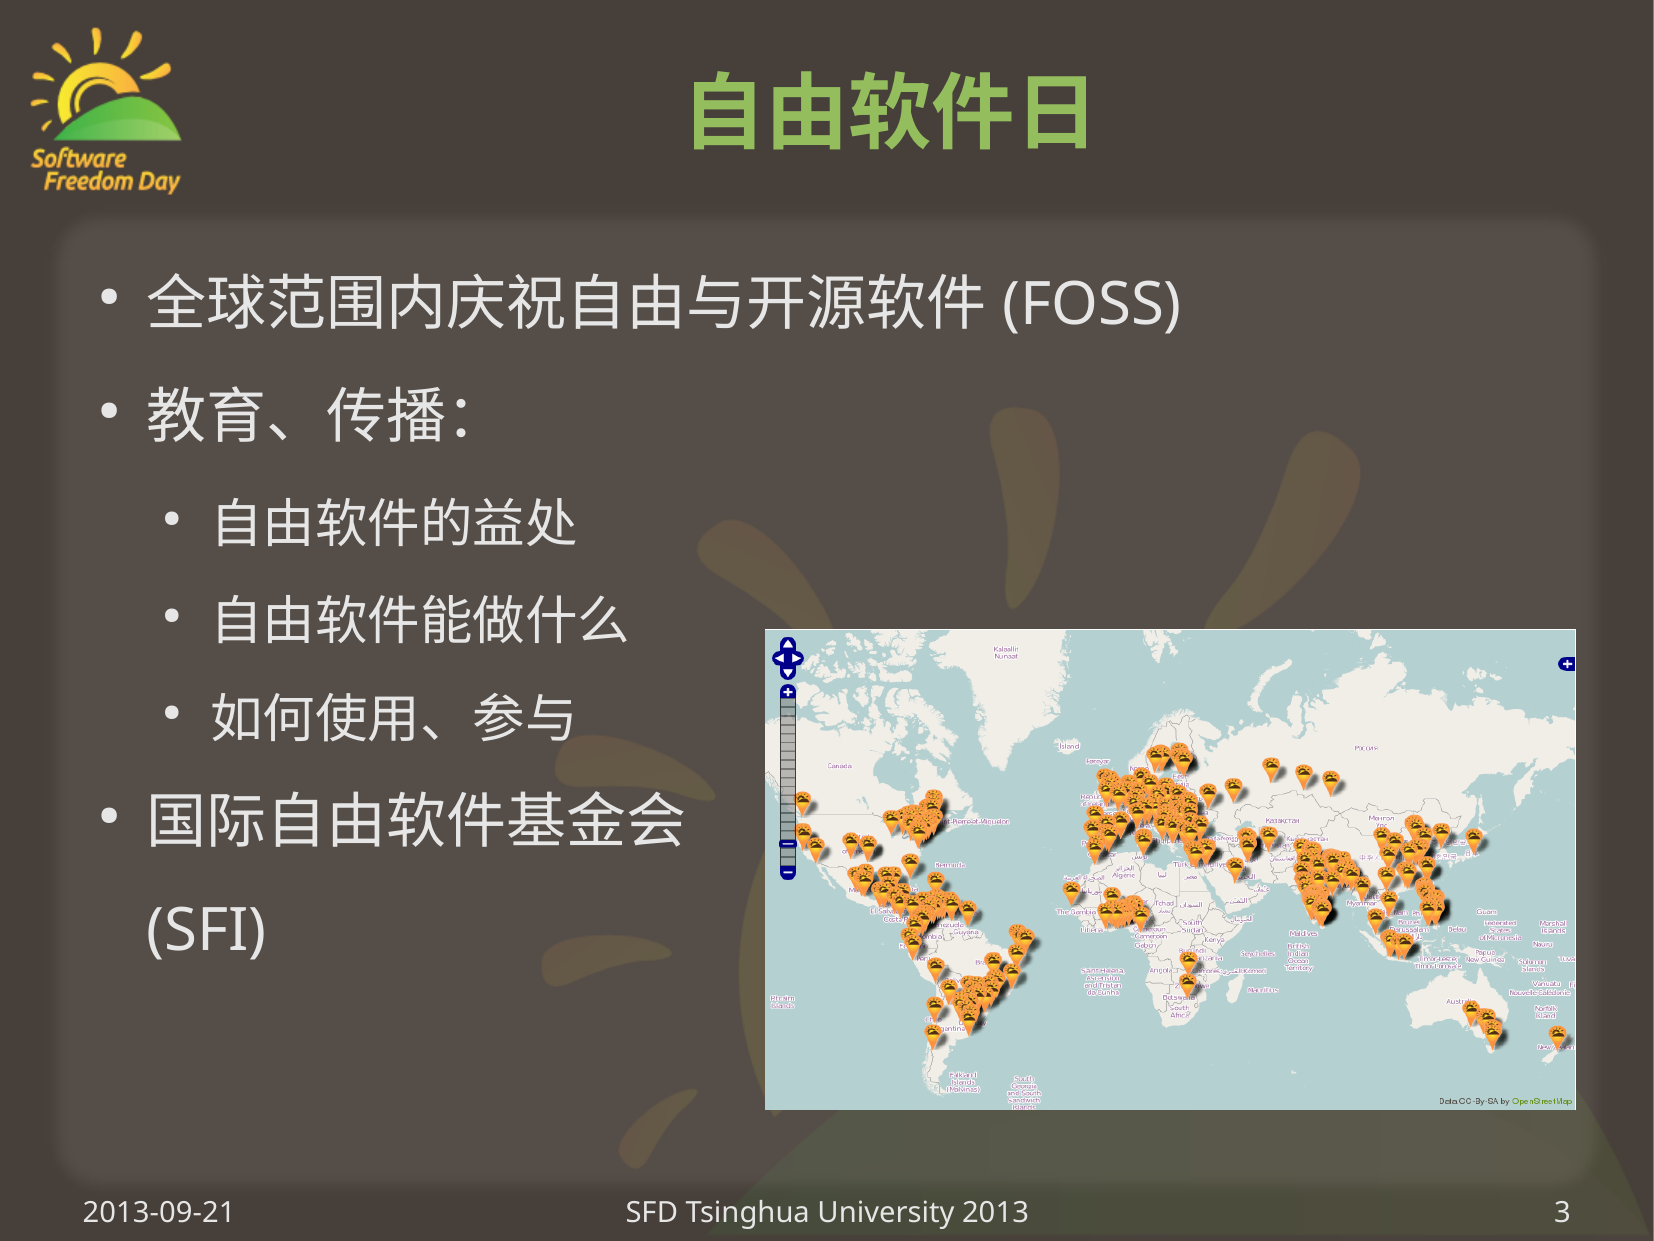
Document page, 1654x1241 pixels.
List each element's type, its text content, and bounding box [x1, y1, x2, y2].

list 全球范围内庆祝自由与开源软件(FOSS) 教育、传播： 自由软件的益处 自由软件能做什么 如何使用、参与 国际自由软件基金会 (SFI) [82, 255, 1571, 975]
picture [0, 0, 1654, 1241]
title 自由软件日 [210, 9, 1571, 205]
